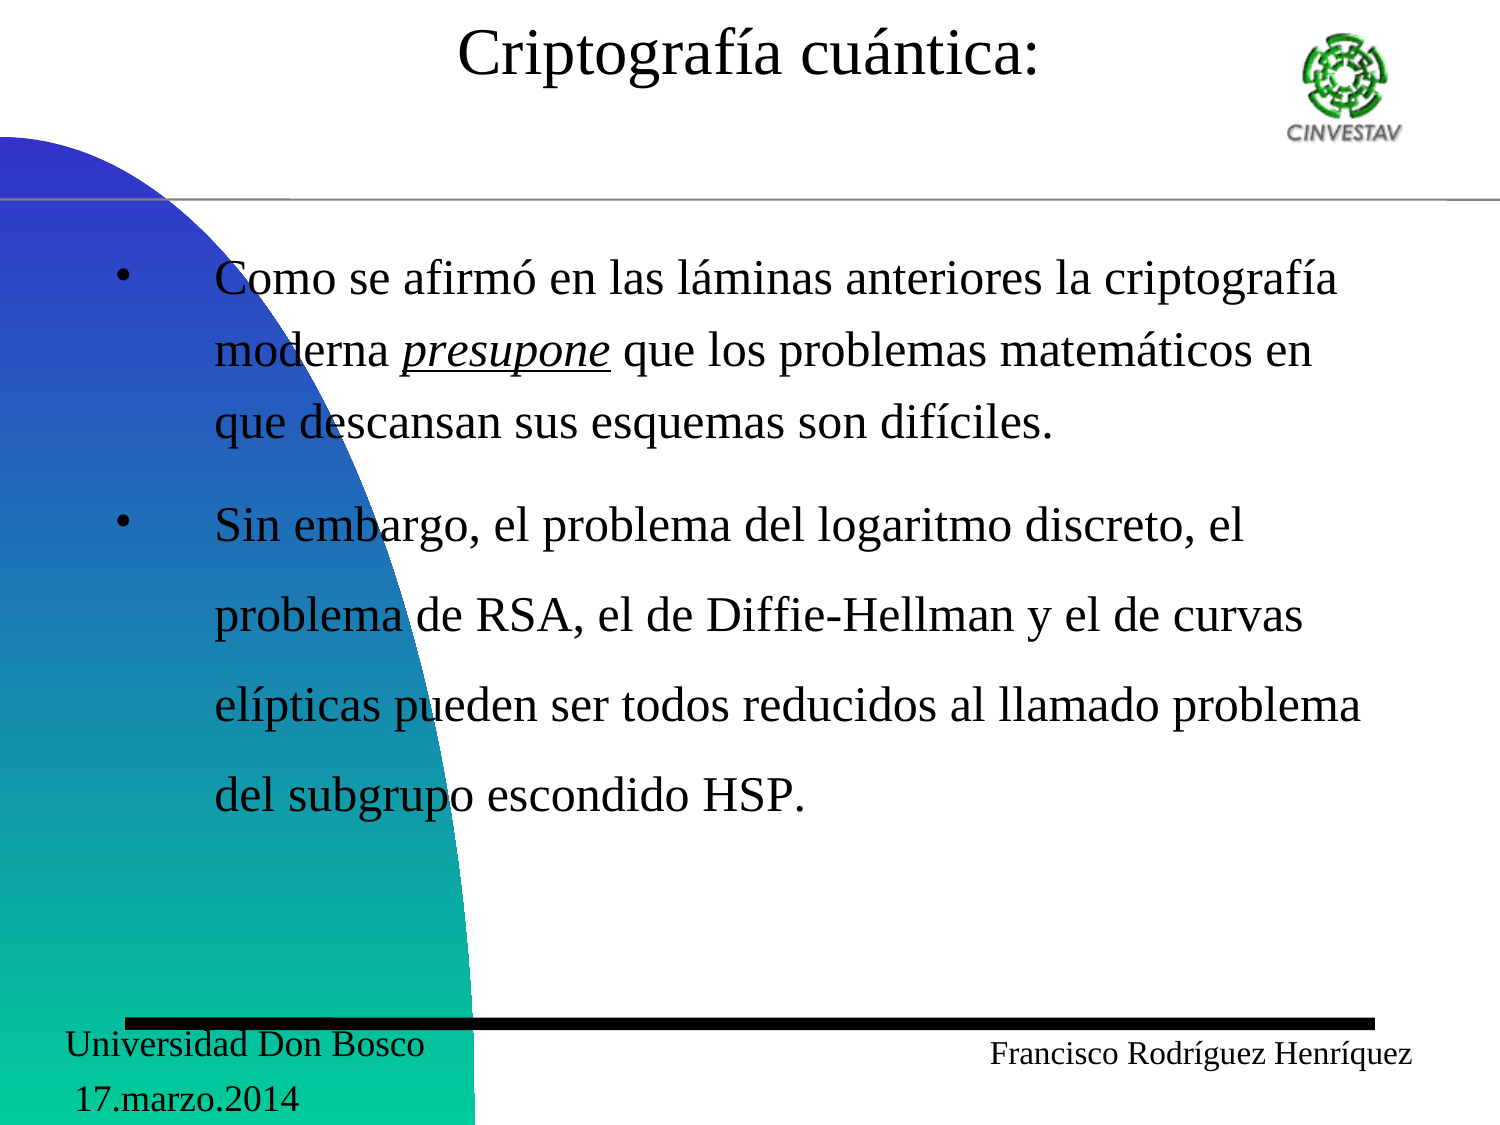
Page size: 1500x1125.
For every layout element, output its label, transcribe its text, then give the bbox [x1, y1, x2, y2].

text_box Criptografía cuántica: [75, 0, 1426, 188]
text_box Como se afirmó en las láminas anteriores la criptografía moderna presupone que los problemas matemáticos en que descansan sus esquemas son difíciles. Sin embargo, el problema del logaritmo discreto, el problema de RSA, el de Diffie-Hellman y el de curvas elípticas pueden ser todos reducidos al llamado problema del subgrupo escondido HSP. [99, 224, 1413, 1026]
